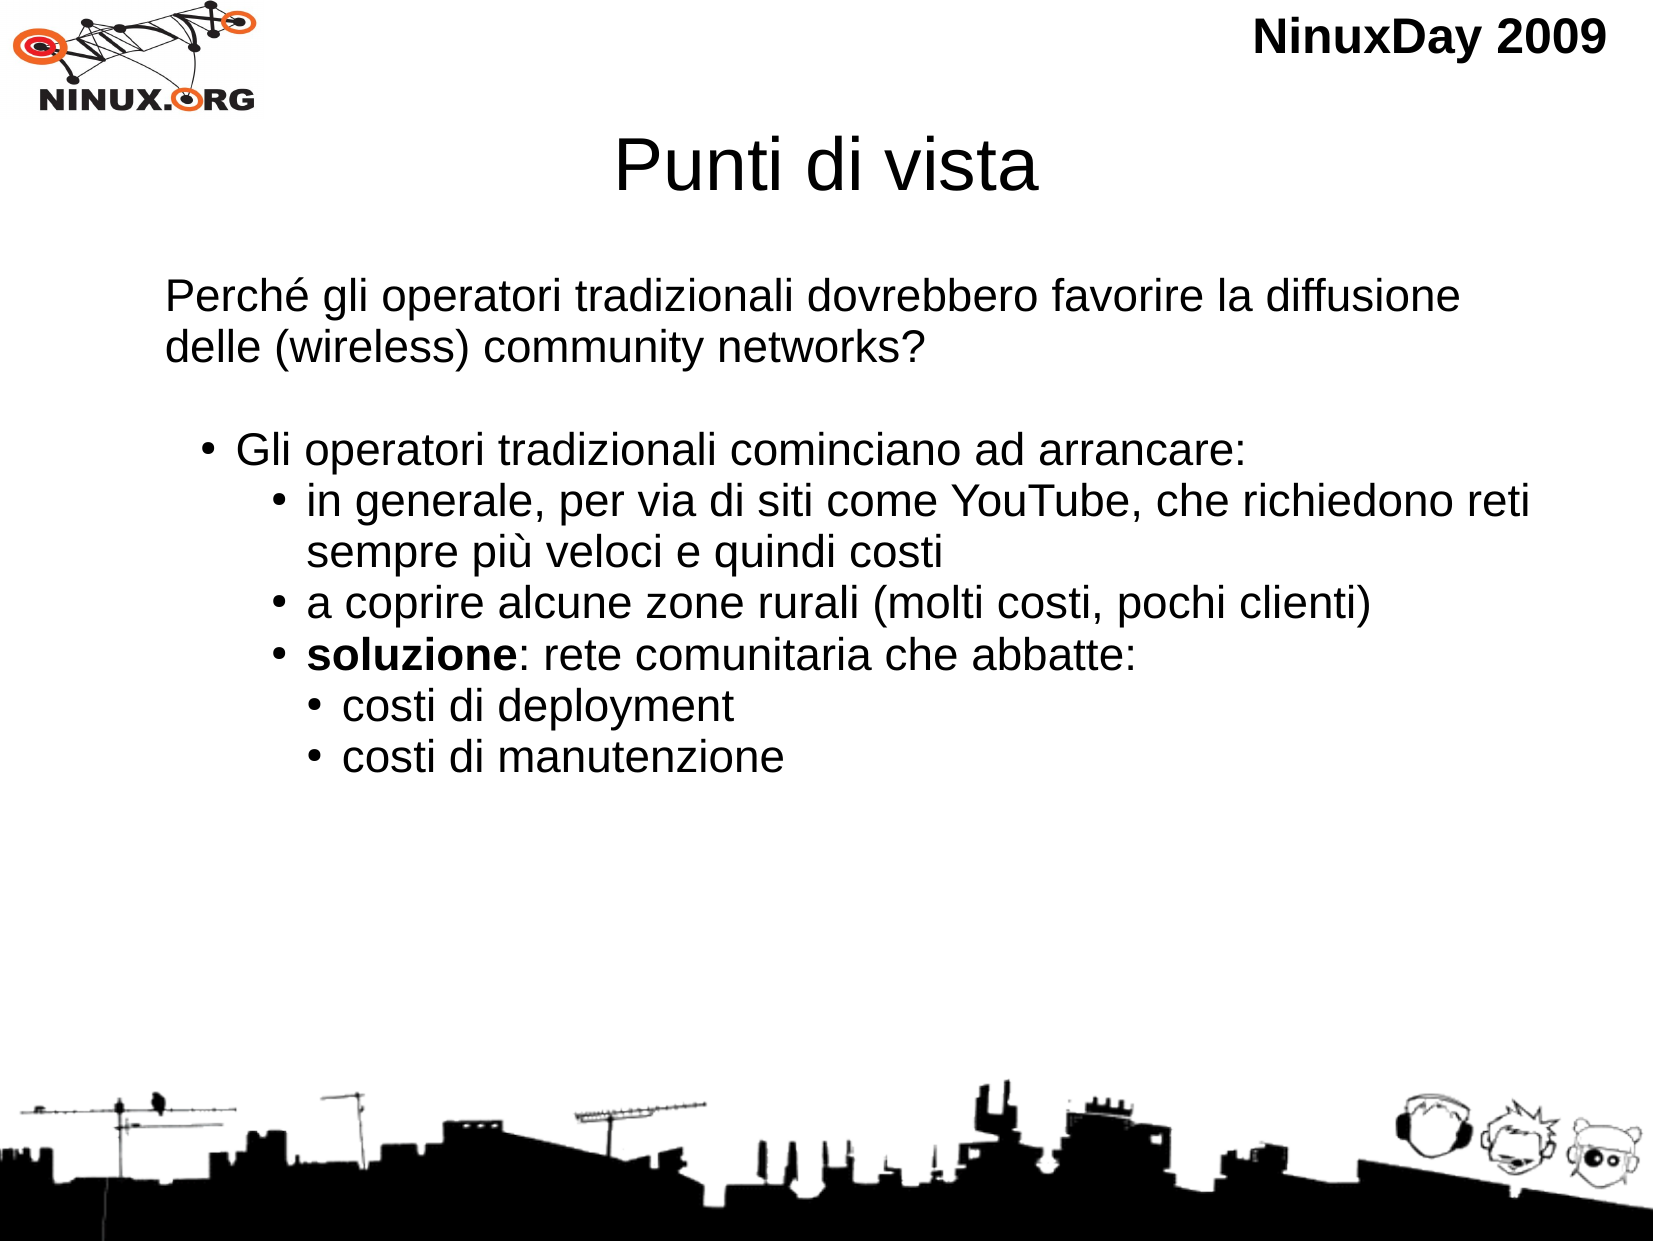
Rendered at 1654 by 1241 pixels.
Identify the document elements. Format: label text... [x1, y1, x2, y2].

text_box Perché gli operatori tradizionali dovrebbero favorire la diffusione delle (wireless) community networks? Gli operatori tradizionali cominciano ad arrancare: in generale, per via di siti come YouTube, che richiedono reti sempre più veloci e quindi costi a coprire alcune zone rurali (molti costi, pochi clienti) soluzione: rete comunitaria che abbatte: costi di deployment costi di manutenzione [150, 262, 1576, 850]
title Punti di vista [82, 61, 1571, 269]
picture [0, 1078, 1653, 1241]
text_box NinuxDay 2009 [1237, 0, 1650, 80]
picture [0, 0, 264, 119]
